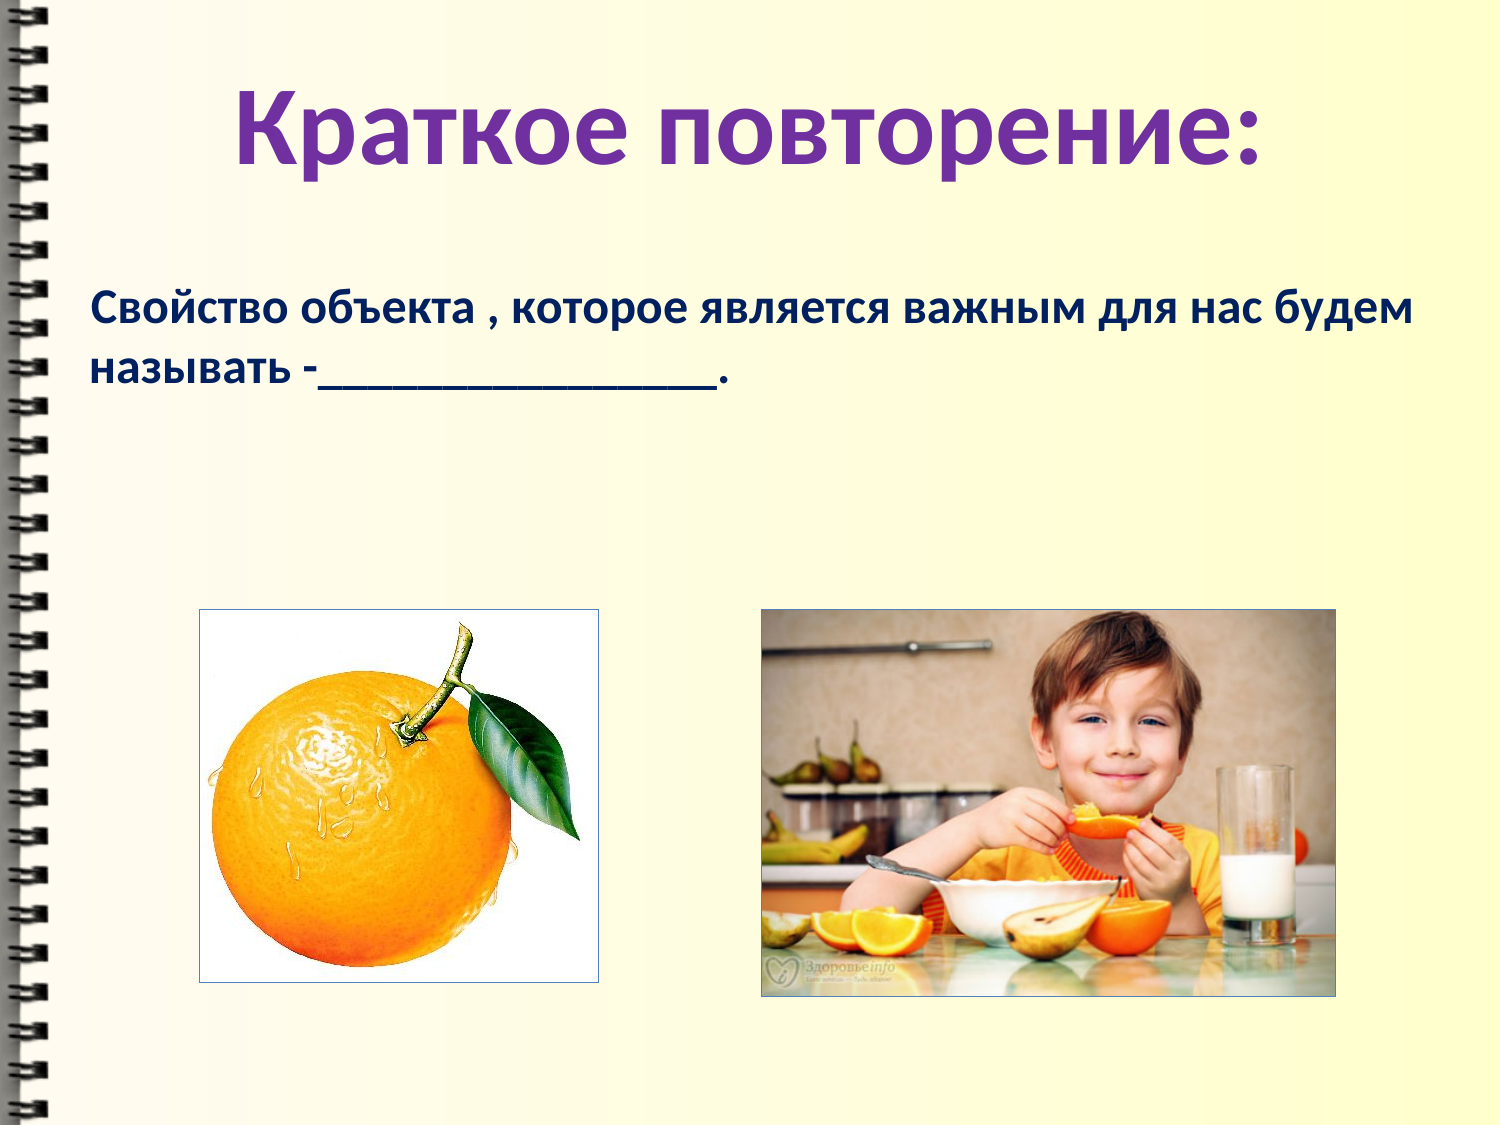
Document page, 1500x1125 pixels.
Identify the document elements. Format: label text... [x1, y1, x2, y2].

picture [761, 609, 1336, 997]
list Свойство объекта , которое является важным для нас будем называть -________________. [59, 265, 1477, 461]
picture [0, 0, 69, 1125]
title Краткое повторение: [75, 45, 1425, 233]
picture [199, 609, 599, 983]
